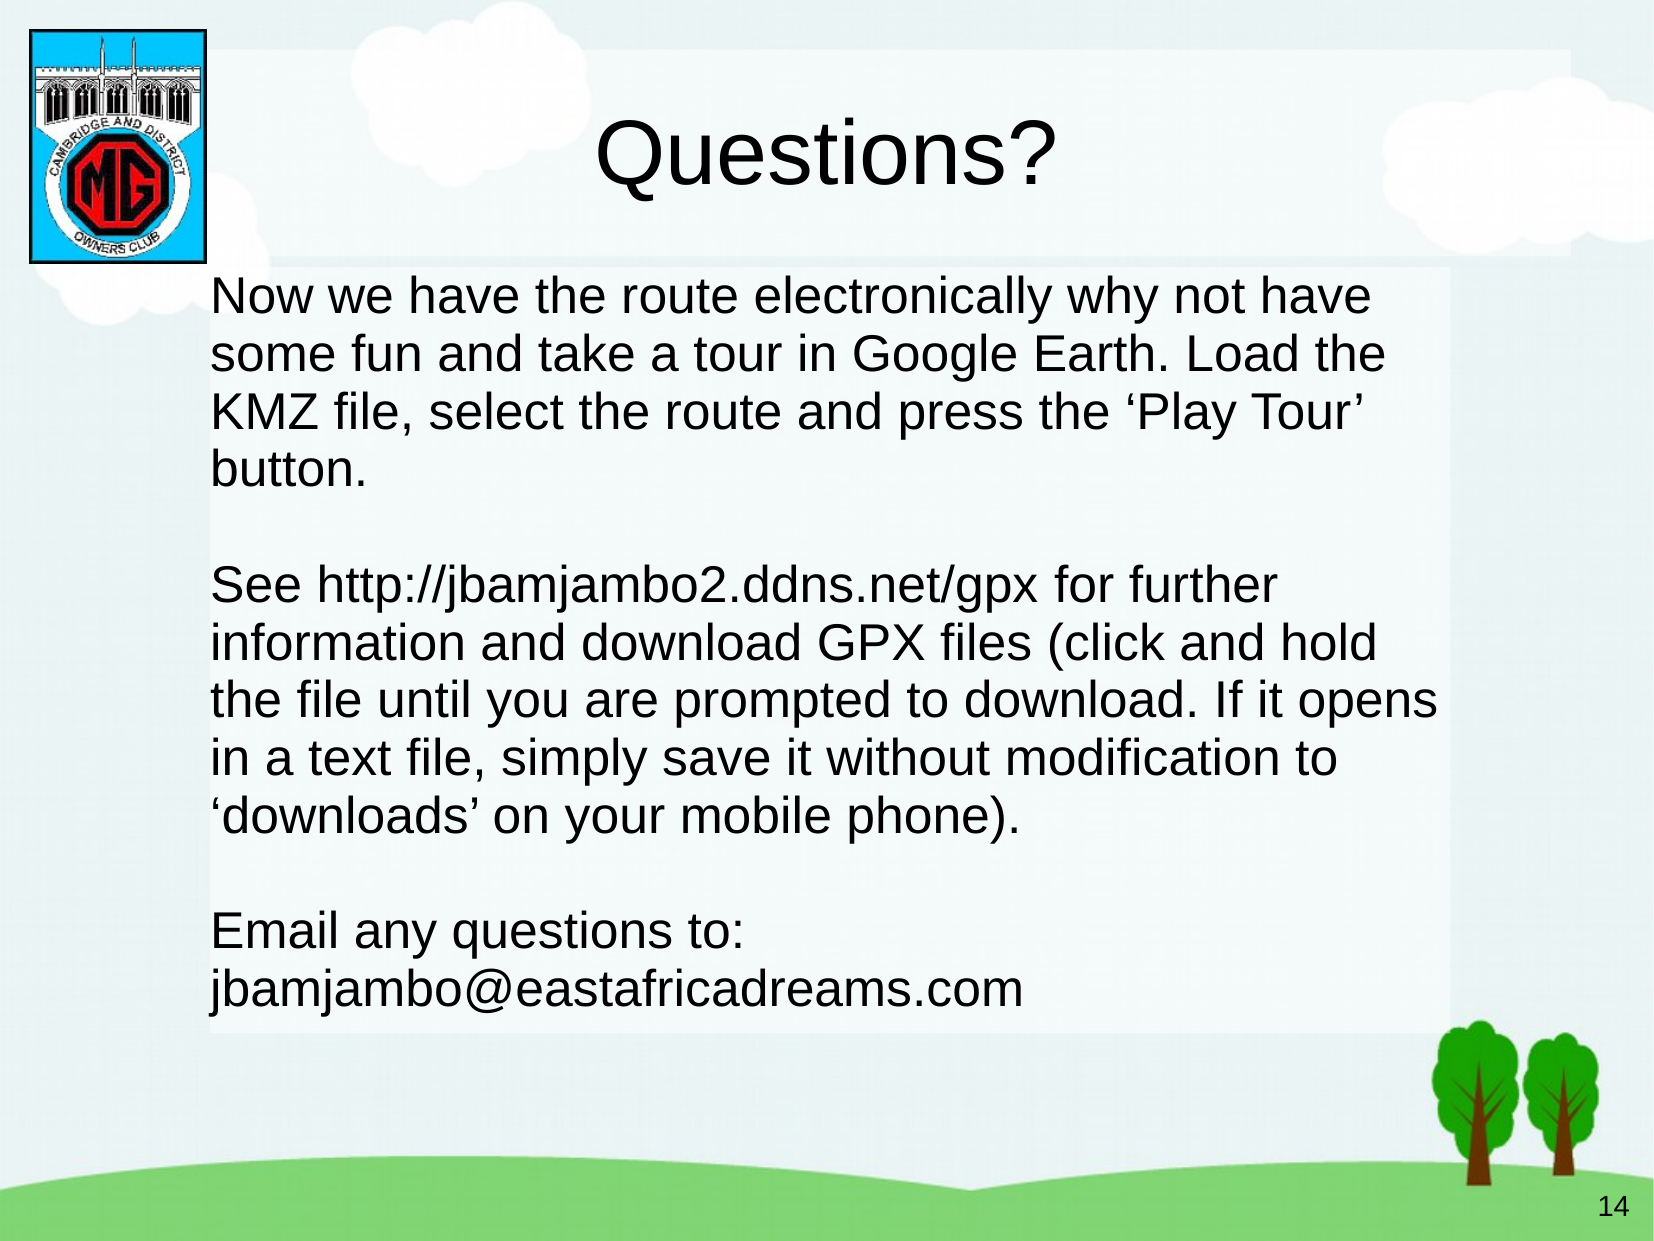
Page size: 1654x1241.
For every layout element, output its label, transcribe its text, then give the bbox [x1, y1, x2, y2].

title Questions? [207, 49, 1571, 257]
picture [0, 0, 1654, 1241]
list Now we have the route electronically why not have some fun and take a tour in Google Earth. Load the KMZ file, select the route and press the ‘Play Tour’ button. See http://jbamjambo2.ddns.net/gpx for further information and download GPX files (click and hold the file until you are prompted to download. If it opens in a text file, simply save it without modification to ‘downloads’ on your mobile phone). Email any questions to: jbamjambo@eastafricadreams.com [210, 266, 1451, 1034]
